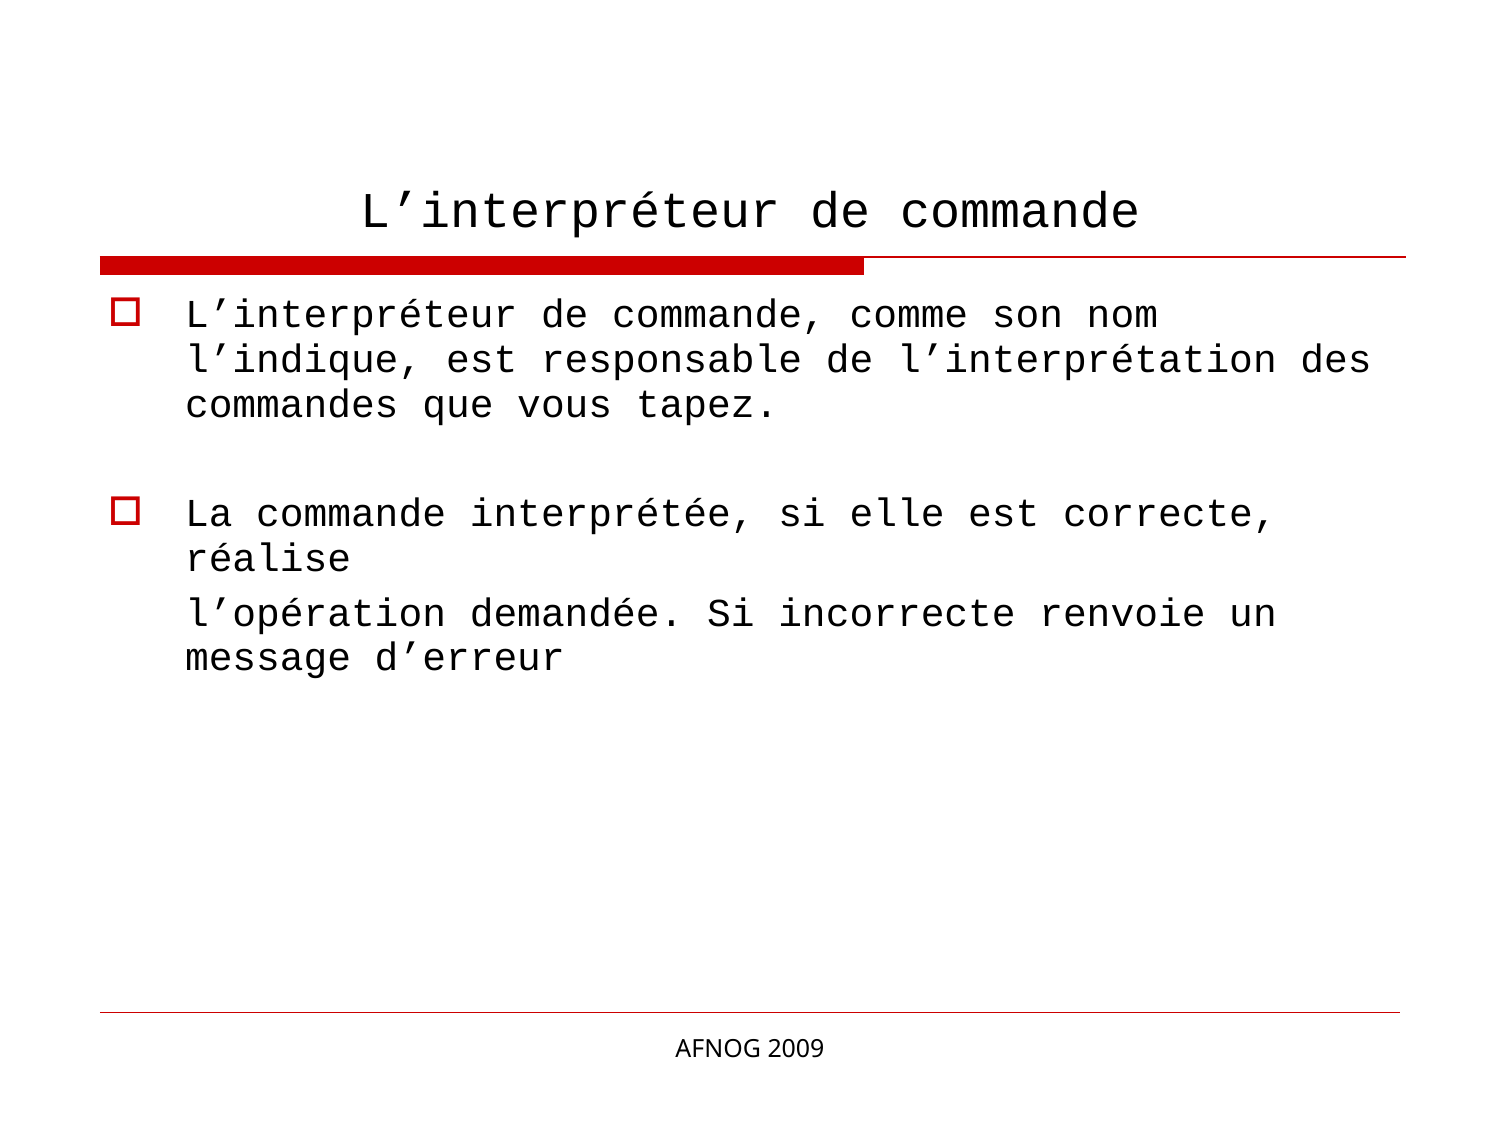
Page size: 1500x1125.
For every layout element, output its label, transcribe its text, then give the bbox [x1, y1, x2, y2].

list L’interpréteur de commande, comme son nom l’indique, est responsable de l’interprétation des commandes que vous tapez. La commande interprétée, si elle est correcte, réalise l’opération demandée. Si incorrecte renvoie un message d’erreur [92, 287, 1406, 988]
title L’interpréteur de commande [94, 49, 1407, 250]
text_box AFNOG 2009 [512, 1024, 988, 1103]
